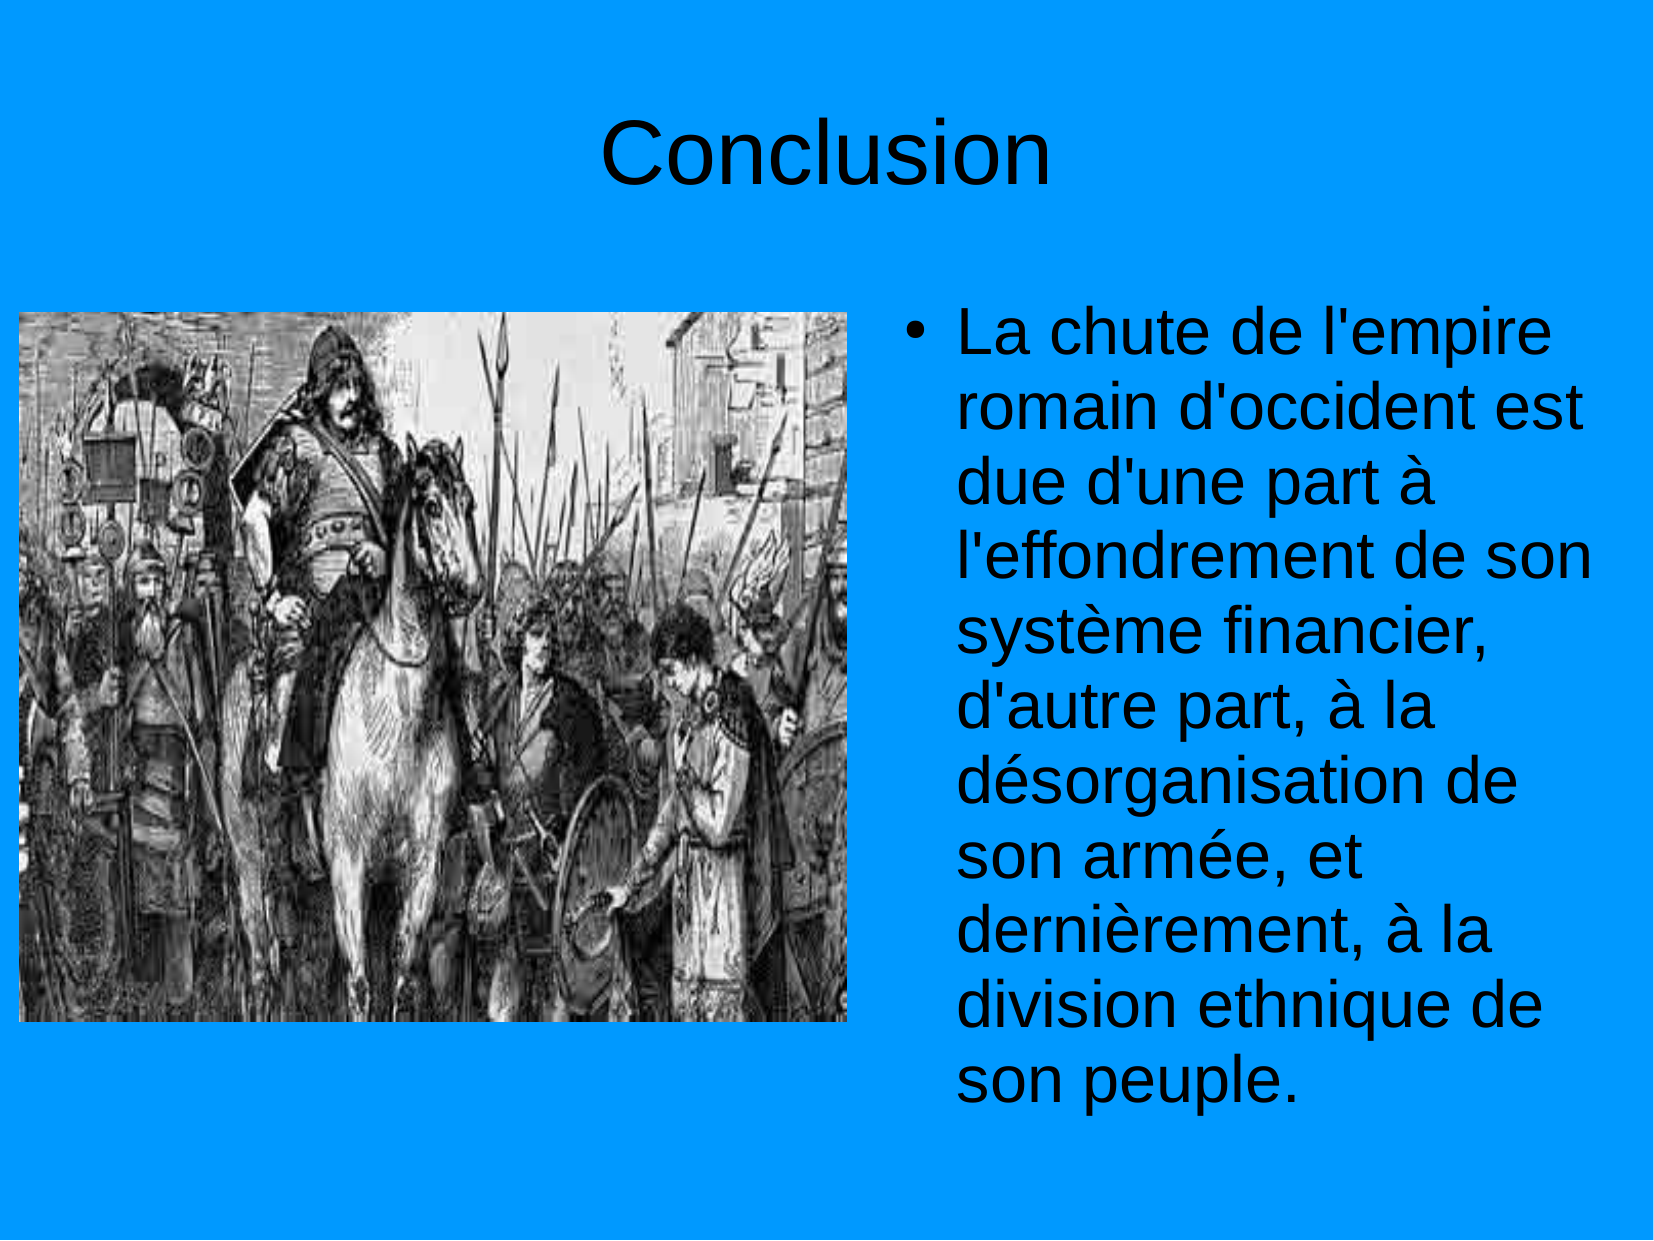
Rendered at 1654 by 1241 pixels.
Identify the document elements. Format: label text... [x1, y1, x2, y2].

picture [19, 312, 847, 1022]
list La chute de l'empire romain d'occident est due d'une part à l'effondrement de son système financier, d'autre part, à la désorganisation de son armée, et dernièrement, à la division ethnique de son peuple. [885, 294, 1595, 1117]
title Conclusion [82, 49, 1571, 257]
